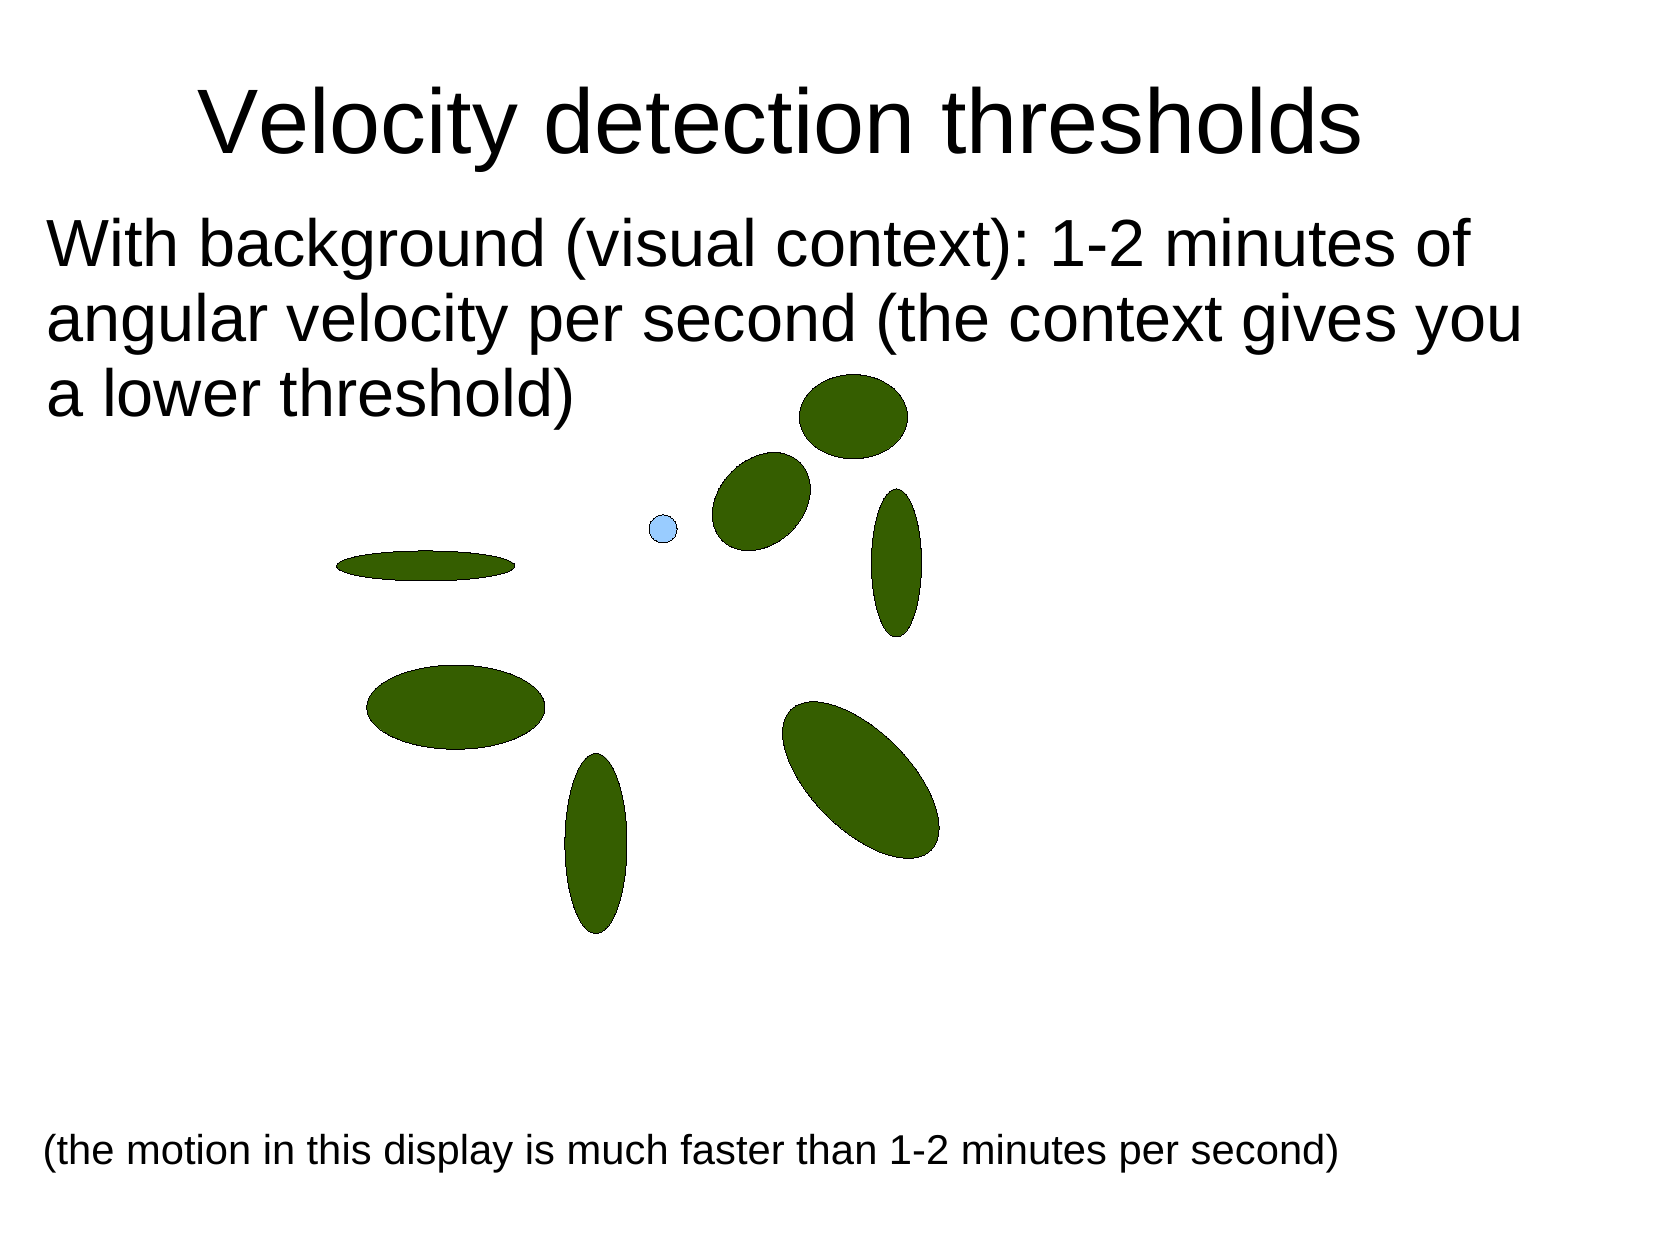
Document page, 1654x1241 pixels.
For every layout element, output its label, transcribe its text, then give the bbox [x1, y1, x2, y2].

text_box [336, 550, 515, 581]
text_box [712, 452, 811, 551]
text_box [871, 488, 922, 637]
title Velocity detection thresholds [37, 17, 1526, 226]
text_box [799, 374, 908, 459]
text_box [782, 701, 940, 859]
text_box [649, 514, 678, 543]
subtitle With background (visual context): 1-2 minutes of angular velocity per second (the context gives you a lower threshold) [46, 148, 1535, 489]
text_box [366, 665, 545, 750]
text_box (the motion in this display is much faster than 1-2 minutes per second) [42, 979, 1531, 1241]
text_box [564, 753, 627, 934]
